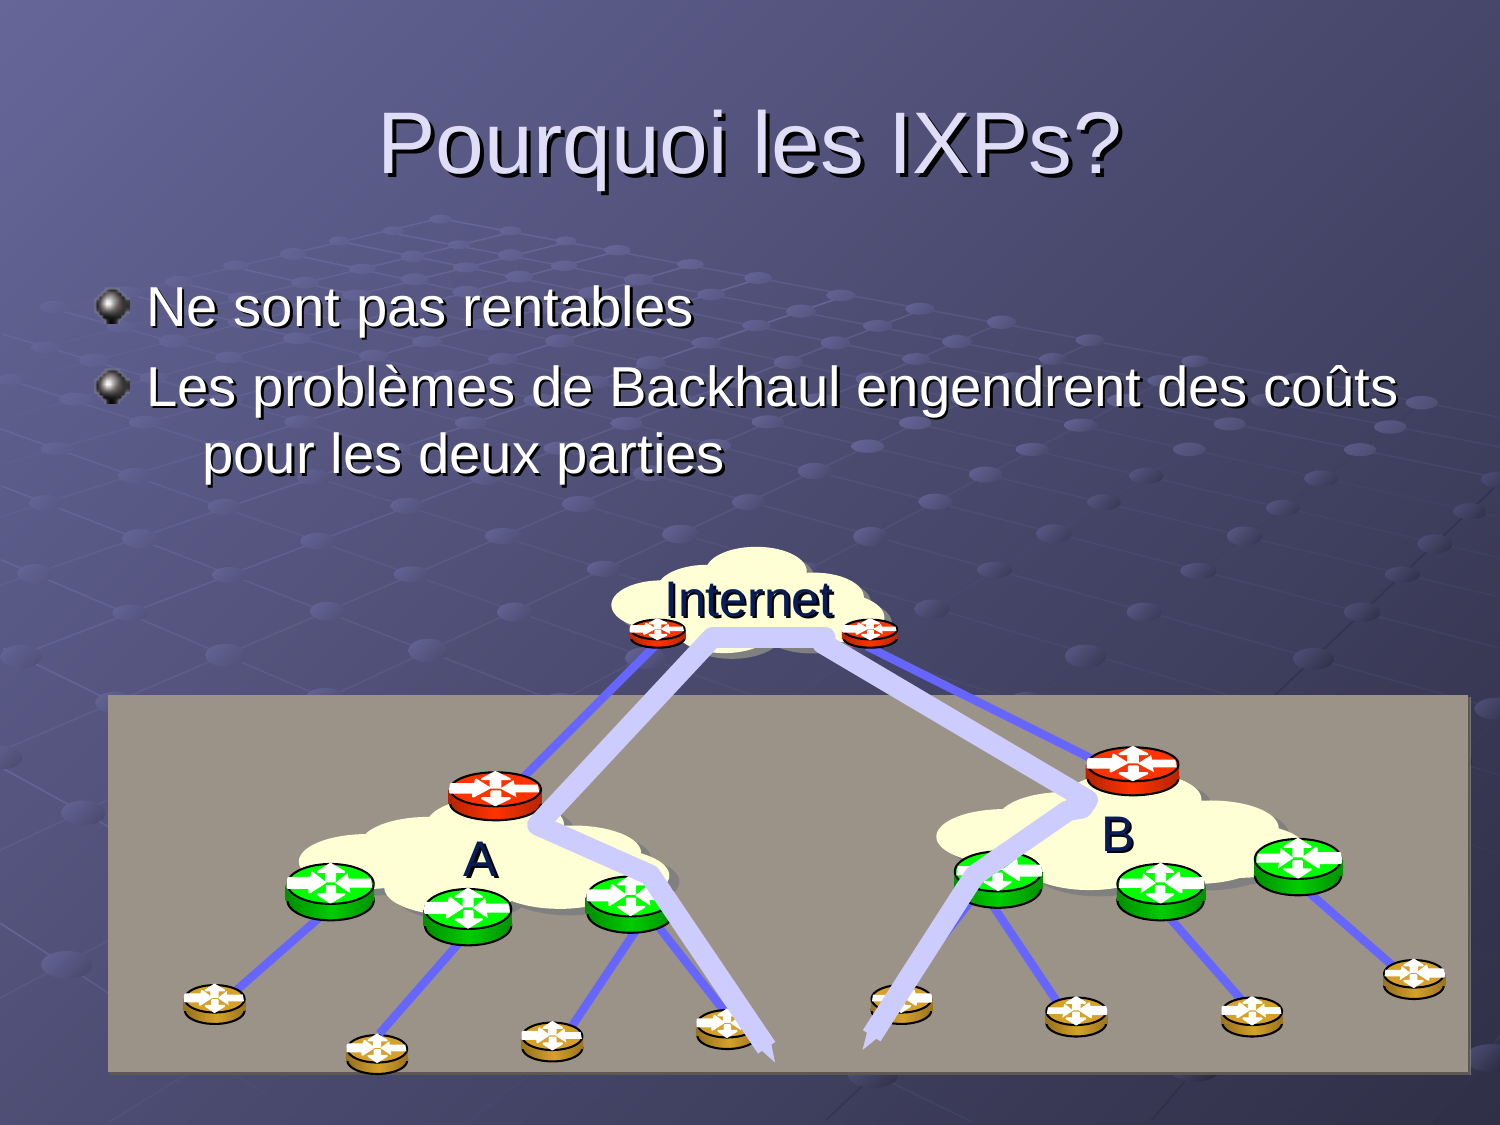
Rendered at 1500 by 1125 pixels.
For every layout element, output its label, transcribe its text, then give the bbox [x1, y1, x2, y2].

text_box [108, 695, 1468, 1074]
list Ne sont pas rentables Les problèmes de Backhaul engendrent des coûts pour les deux parties [75, 262, 1426, 1007]
title Pourquoi les IXPs? [75, 45, 1426, 233]
